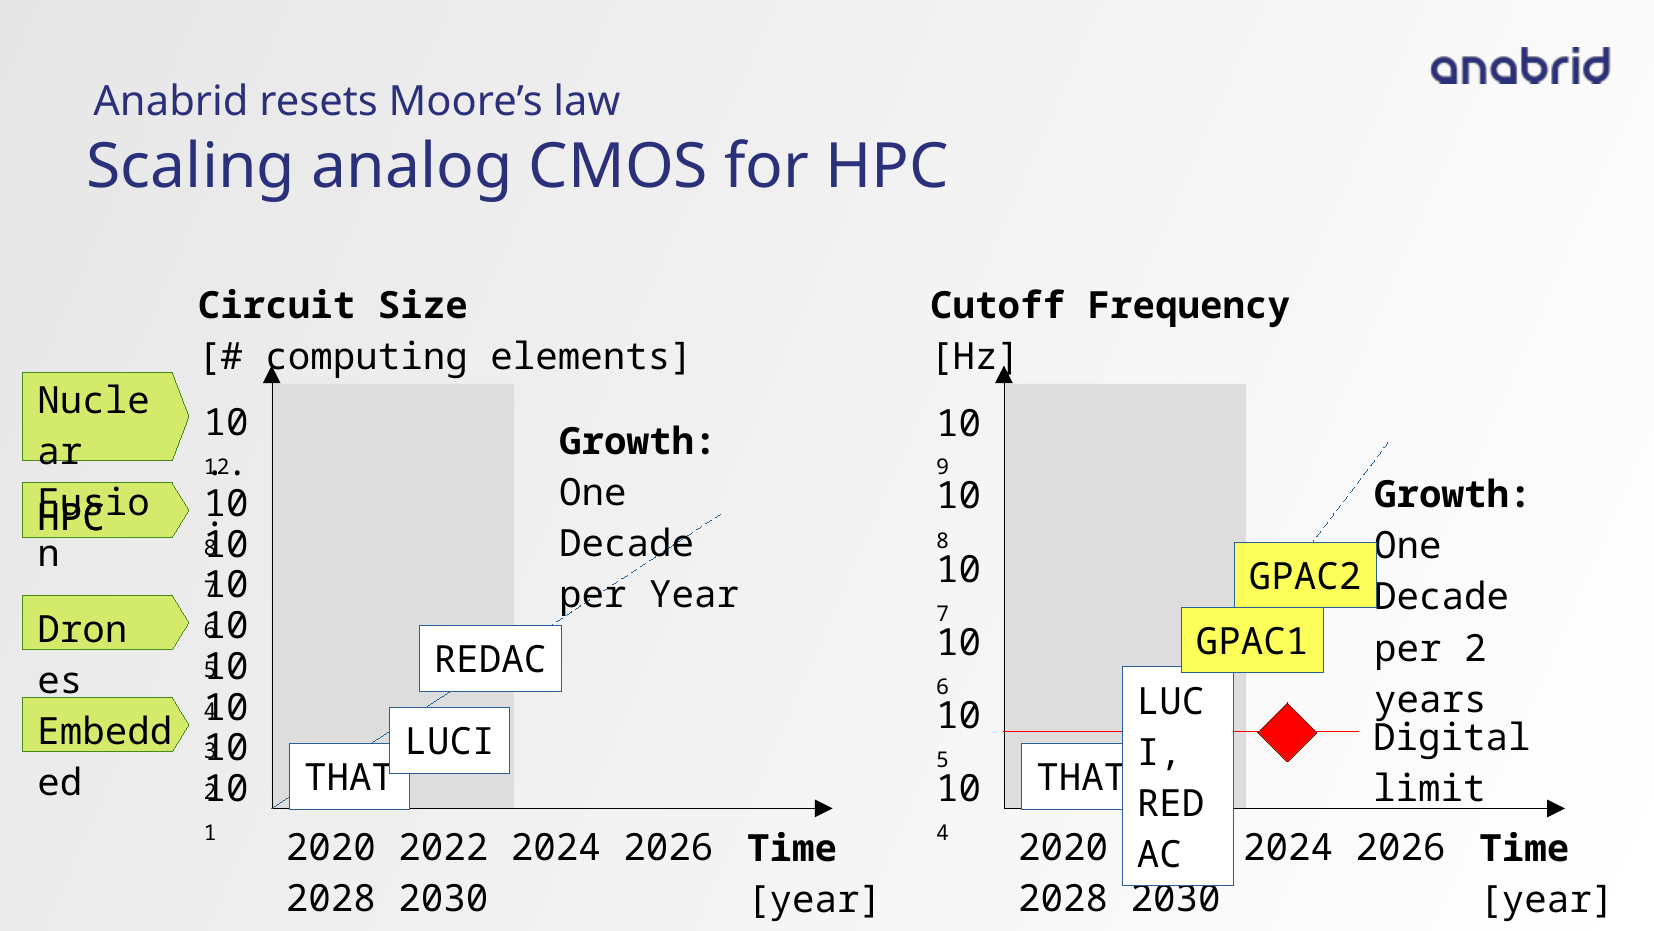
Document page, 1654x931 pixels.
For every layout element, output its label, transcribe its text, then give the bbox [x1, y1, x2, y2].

text_box 102 [189, 727, 272, 768]
text_box 103 [188, 687, 272, 727]
text_box 106 [921, 607, 1004, 663]
text_box [1257, 702, 1317, 762]
text_box 109 [921, 388, 1004, 443]
text_box 2020 2022 2024 2026 2028 2030 [271, 813, 745, 868]
text_box [1234, 673, 1247, 731]
text_box [1234, 732, 1247, 808]
text_box Time [year] [1464, 814, 1654, 931]
text_box LUCI, REDAC [1122, 666, 1234, 761]
text_box 108 [188, 483, 272, 524]
text_box 108 [921, 461, 1004, 517]
text_box 104 [188, 646, 272, 687]
text_box 2020 2022 2024 2026 2028 2030 [1234, 813, 1477, 868]
text_box 107 [921, 534, 1004, 590]
text_box Embedded [22, 697, 189, 792]
text_box 105 [921, 680, 1004, 736]
text_box [148, 595, 189, 650]
text_box Drones [22, 595, 148, 650]
text_box Time [year] [732, 814, 951, 931]
text_box Anabrid resets Moore’s law [78, 63, 1034, 126]
text_box Digital limit [1358, 702, 1625, 762]
text_box REDAC [419, 625, 524, 680]
text_box Nuclear Fusion [22, 366, 178, 460]
text_box [148, 482, 189, 538]
text_box GPAC2 [1234, 542, 1339, 597]
text_box HPC [22, 482, 148, 538]
text_box [273, 445, 514, 808]
text_box [1005, 383, 1247, 731]
text_box THAT [1021, 743, 1112, 798]
text_box [178, 387, 189, 446]
text_box [1005, 732, 1122, 808]
text_box 104 [921, 754, 1004, 809]
text_box Circuit Size [# computing elements] [183, 271, 774, 445]
title Scaling analog CMOS for HPC [86, 96, 1490, 181]
text_box 2020 2022 2024 2026 2028 2030 [1003, 813, 1122, 868]
text_box 101 [188, 768, 272, 809]
text_box THAT [289, 743, 380, 798]
text_box 105 [188, 605, 272, 646]
text_box 107 [188, 524, 272, 565]
text_box ... [188, 445, 272, 483]
text_box Cutoff Frequency [Hz] [915, 271, 1506, 366]
text_box Growth: One Decade per Year [544, 407, 768, 580]
text_box Growth: One Decade per 2 years [1359, 460, 1583, 634]
text_box 106 [188, 565, 272, 605]
text_box LUCI [389, 707, 480, 762]
picture [1430, 47, 1612, 84]
text_box GPAC1 [1181, 607, 1286, 662]
